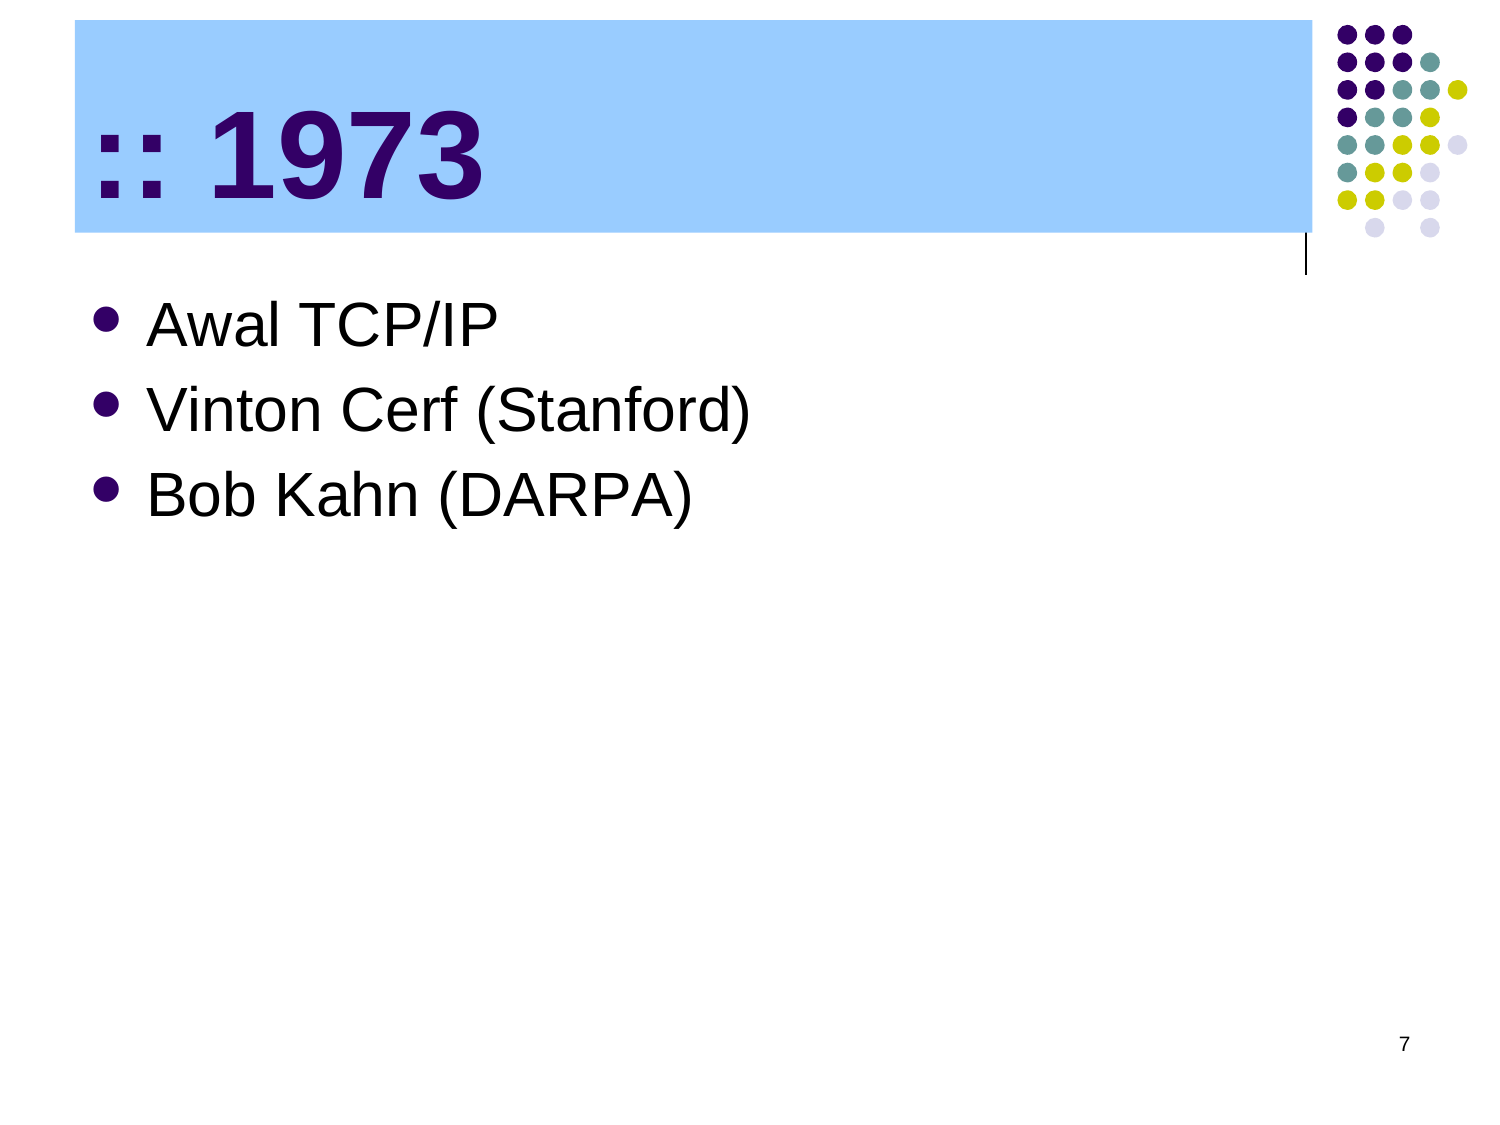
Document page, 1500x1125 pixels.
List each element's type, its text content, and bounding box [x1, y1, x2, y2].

title :: 1973 [74, 20, 1313, 233]
list Awal TCP/IP Vinton Cerf (Stanford) Bob Kahn (DARPA) [75, 282, 1426, 1006]
